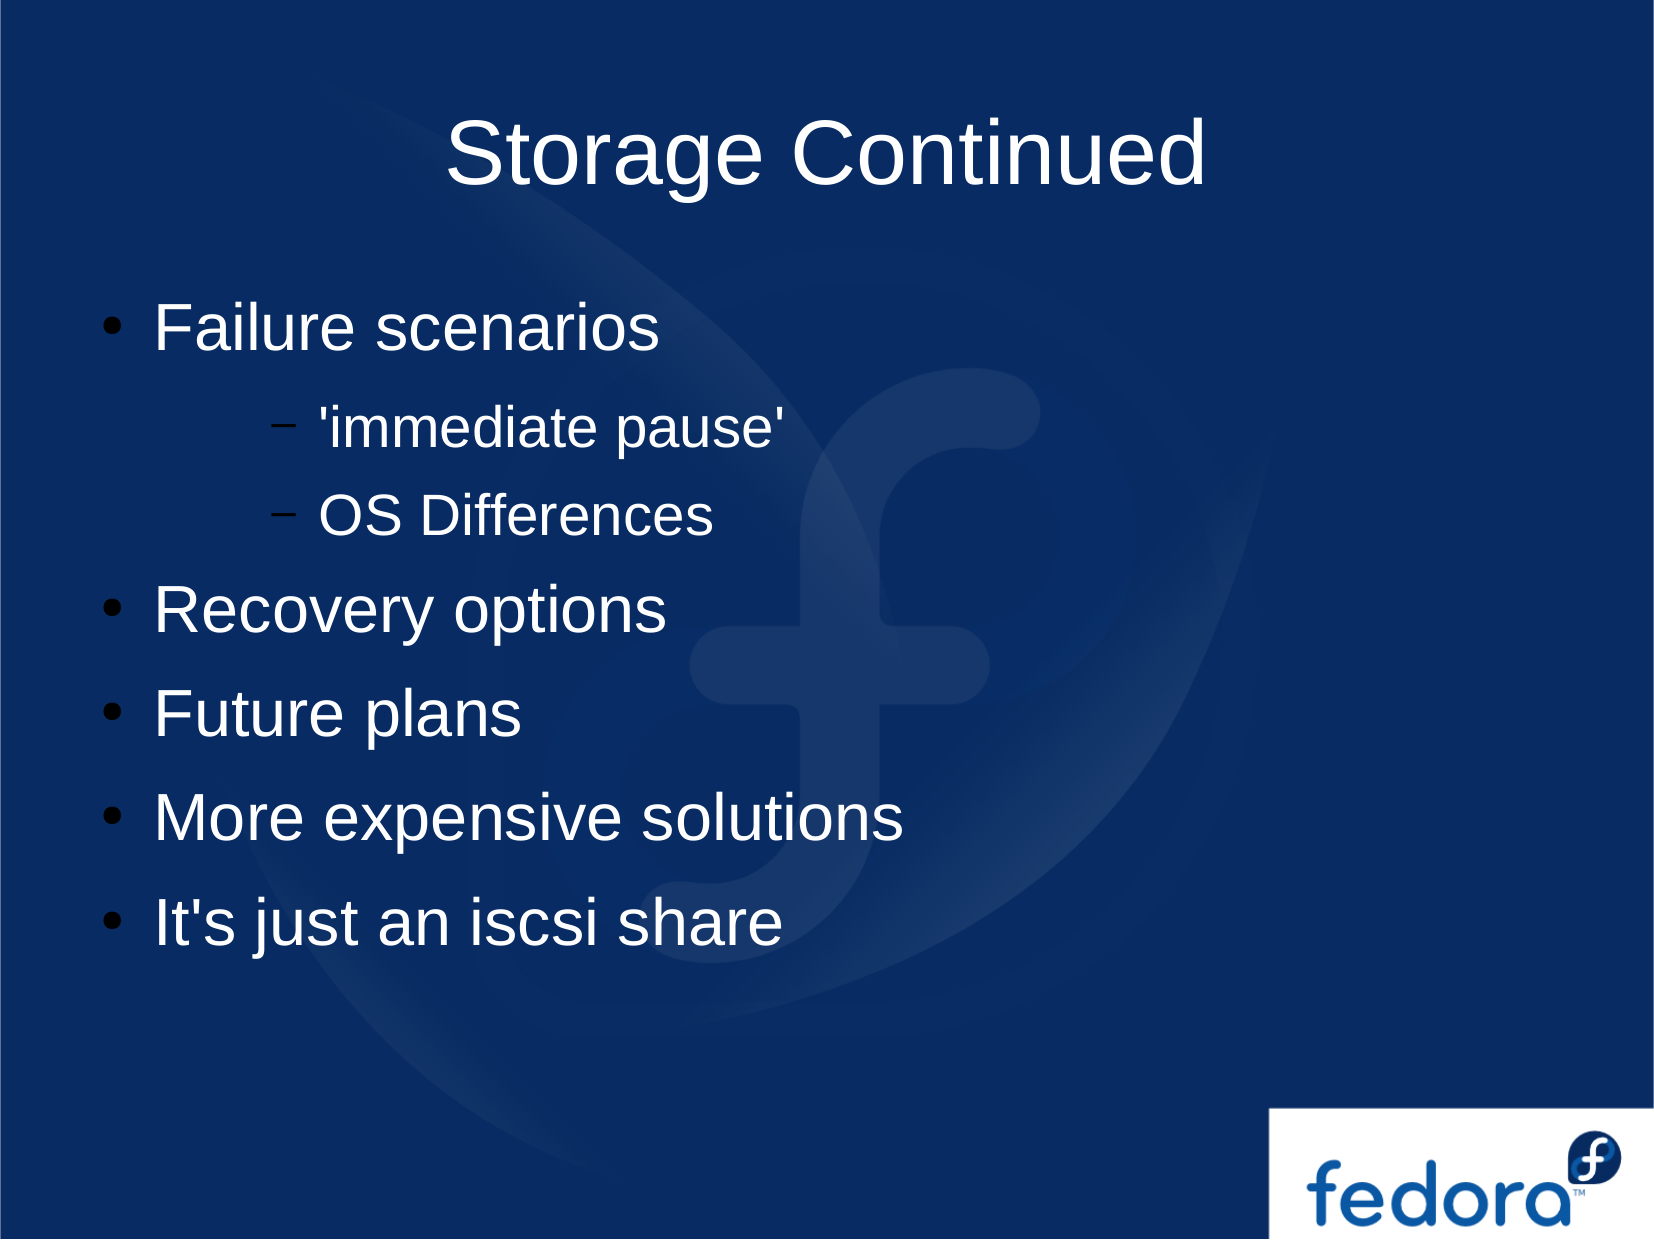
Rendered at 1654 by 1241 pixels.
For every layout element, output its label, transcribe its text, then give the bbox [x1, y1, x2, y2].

picture [0, 0, 1654, 1239]
list Failure scenarios 'immediate pause' OS Differences Recovery options Future plans More expensive solutions It's just an iscsi share [82, 290, 1571, 1094]
title Storage Continued [82, 56, 1571, 250]
